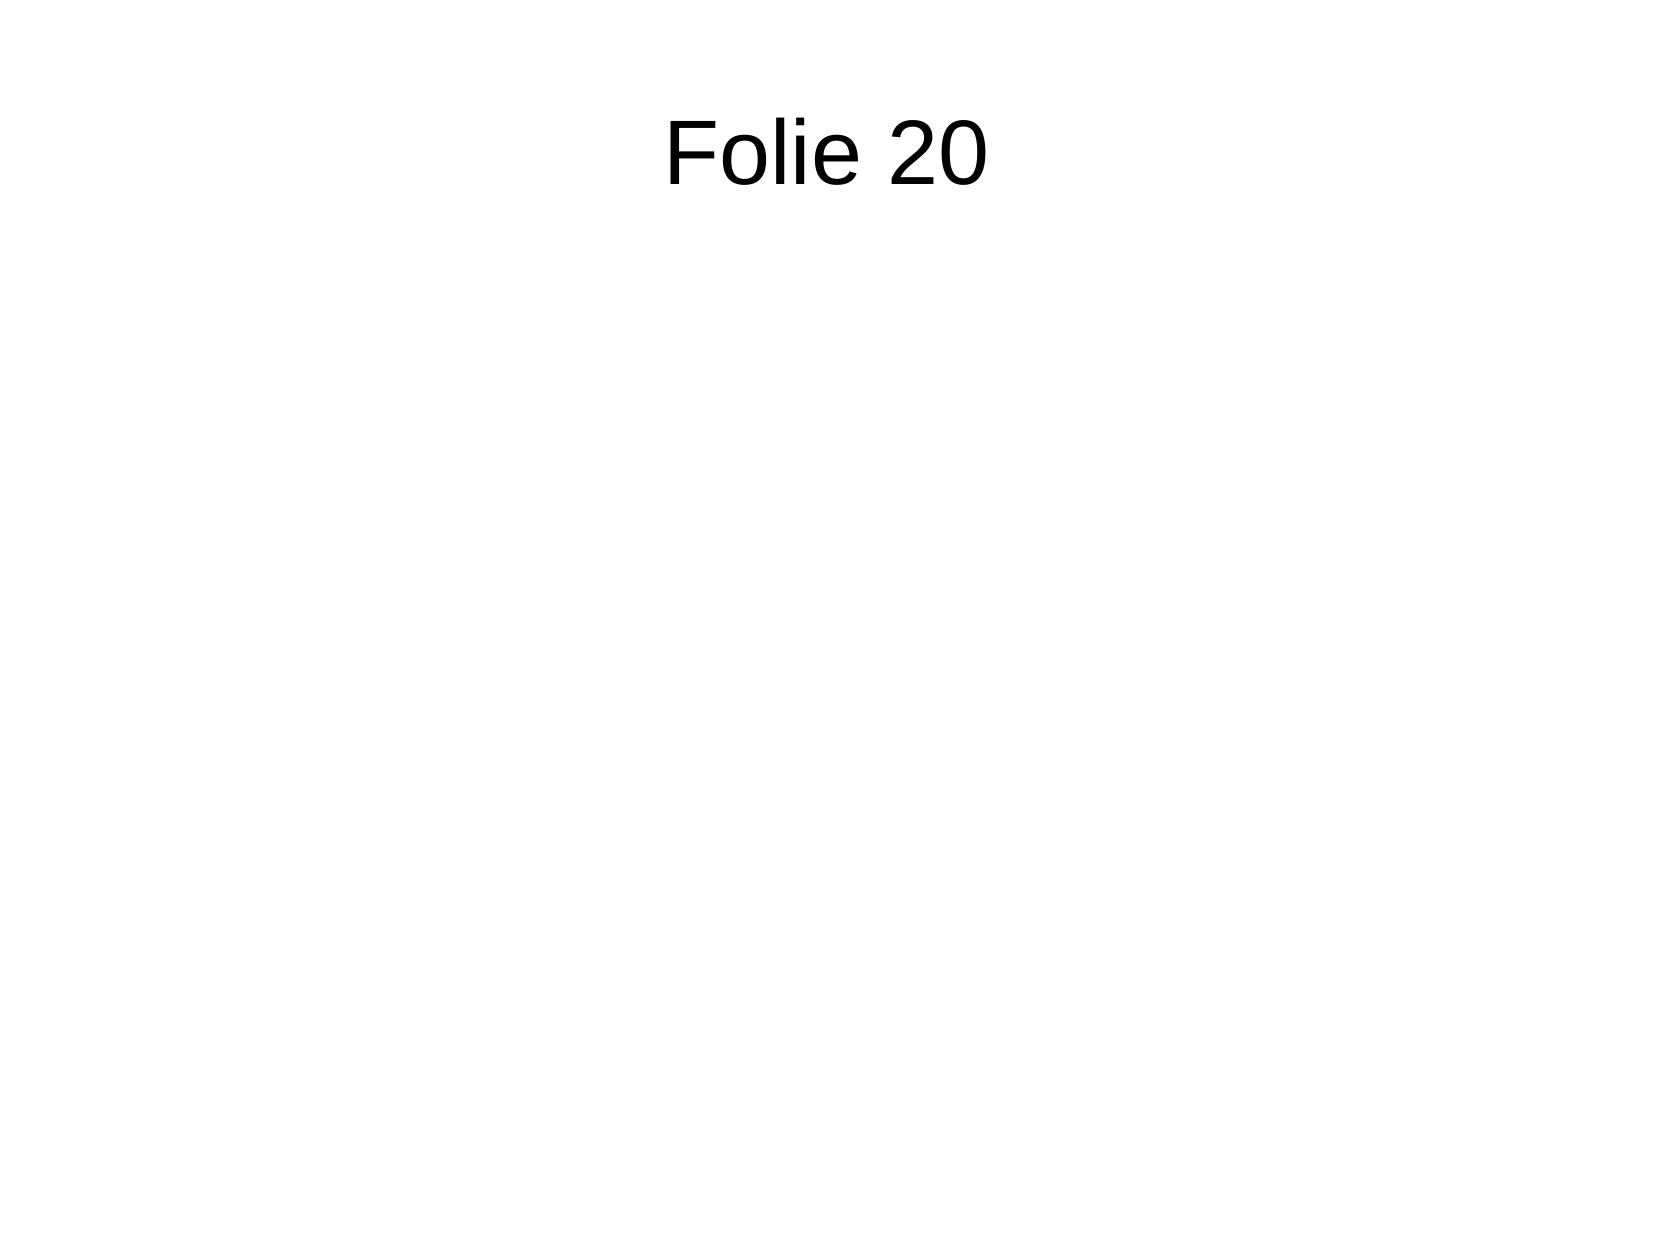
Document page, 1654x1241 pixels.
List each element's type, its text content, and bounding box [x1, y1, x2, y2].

title Folie 20 [82, 49, 1571, 257]
